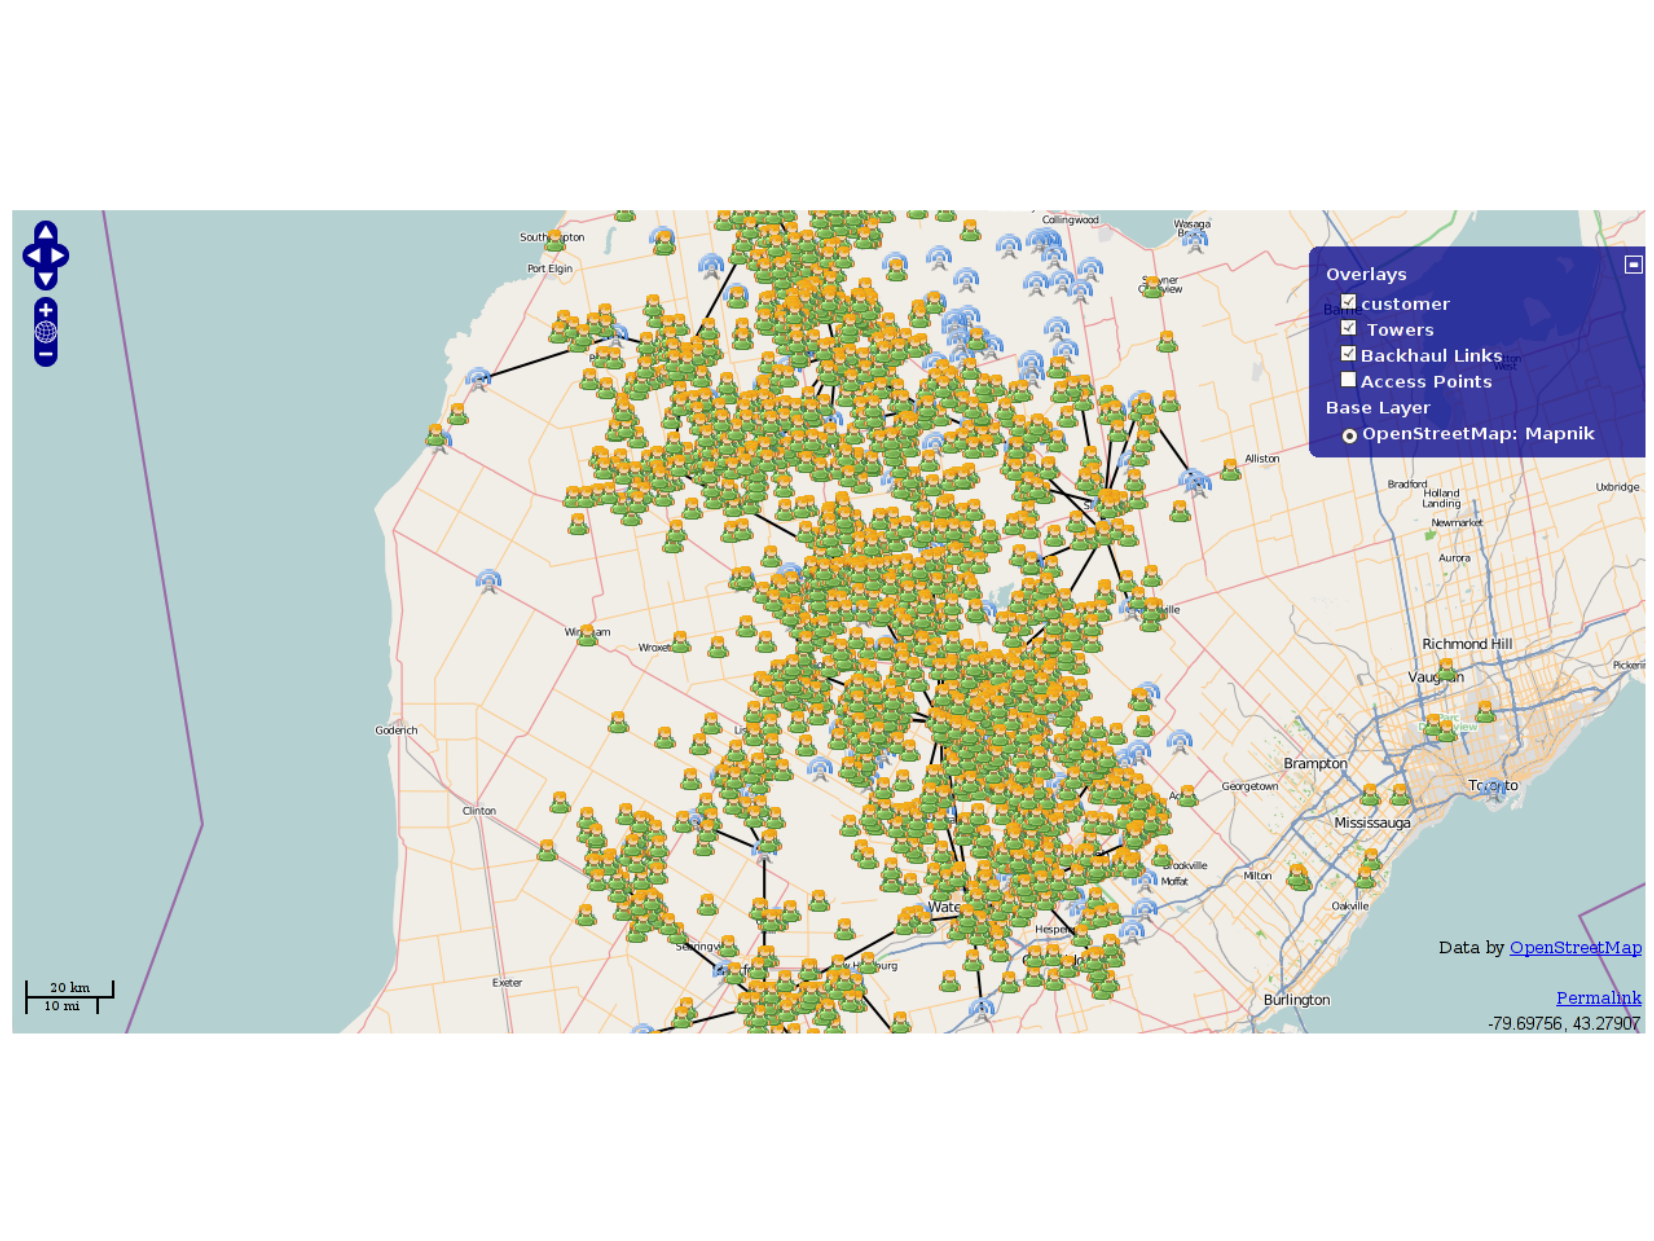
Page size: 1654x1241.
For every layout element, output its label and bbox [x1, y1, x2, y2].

picture [2, 200, 1654, 1045]
